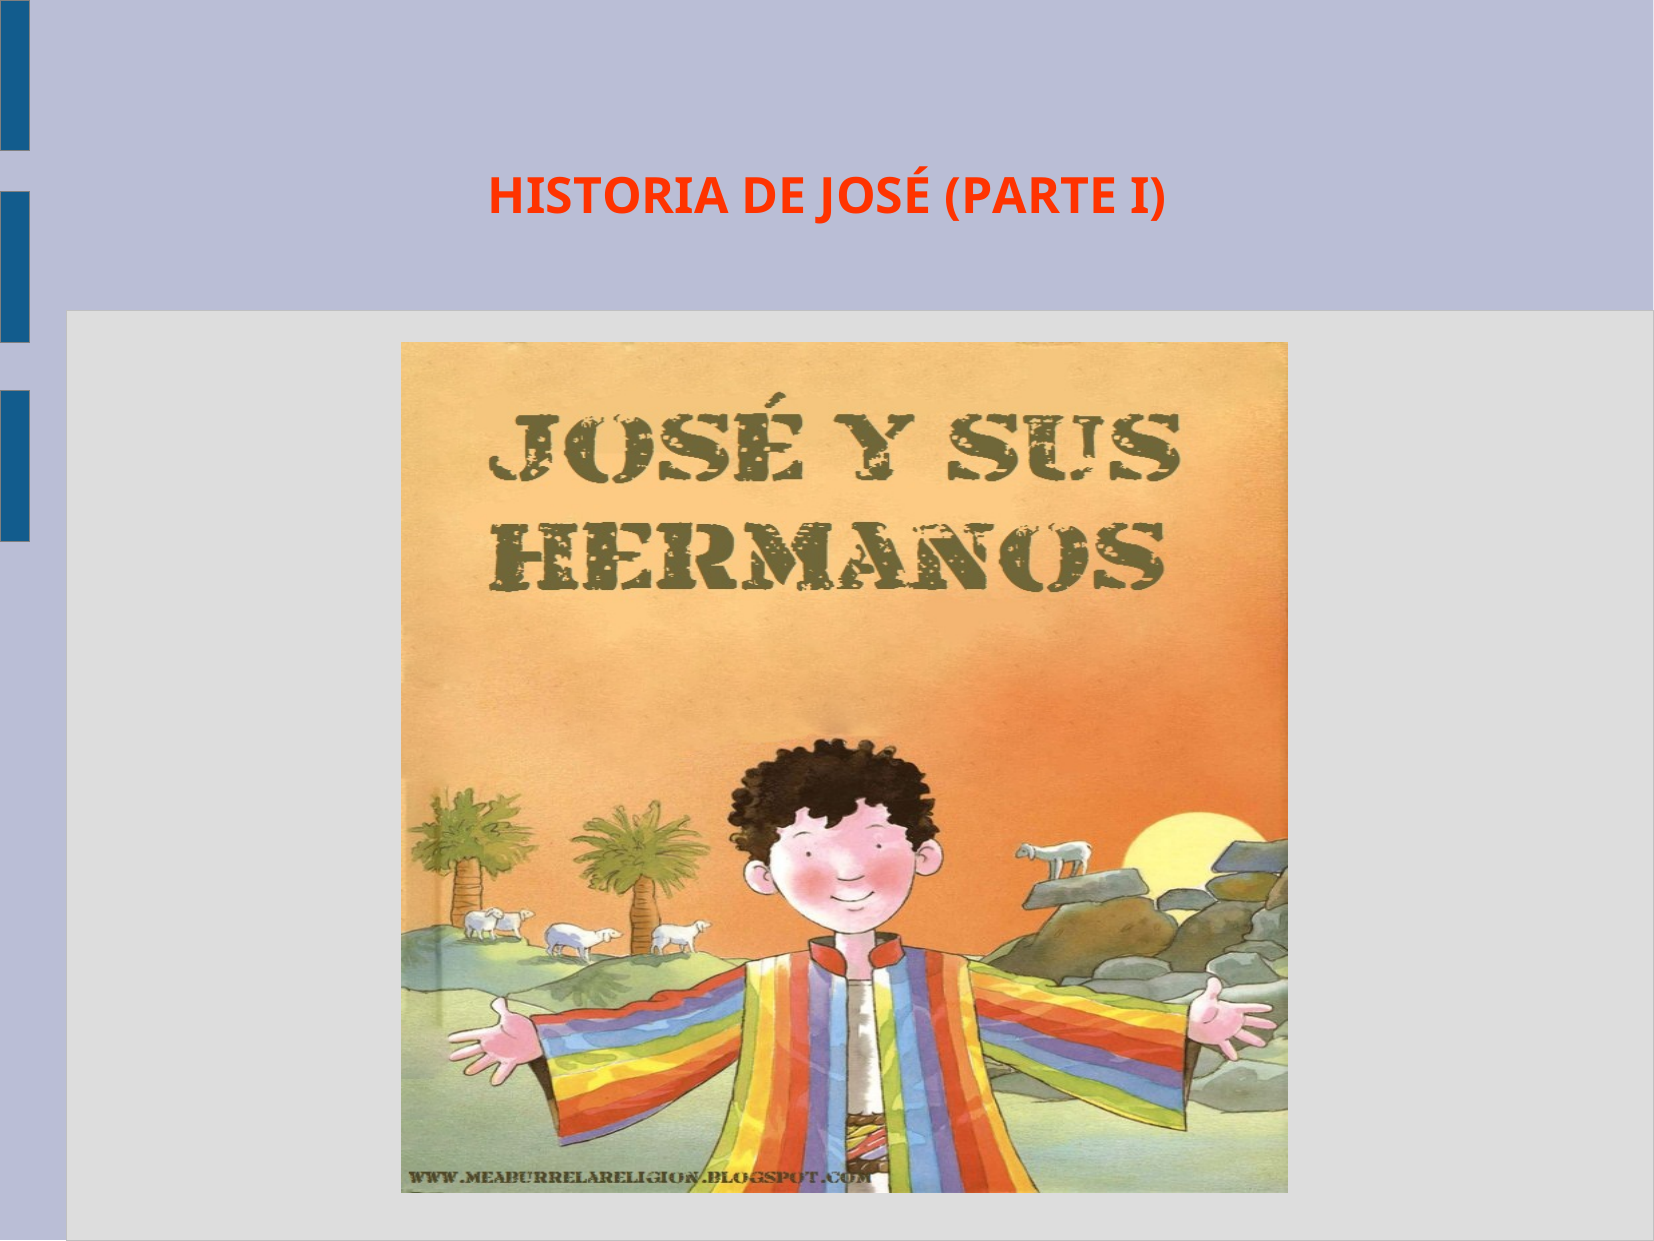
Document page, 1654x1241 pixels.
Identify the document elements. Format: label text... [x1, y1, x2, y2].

picture [401, 342, 1288, 1193]
title HISTORIA DE JOSÉ (PARTE I) [121, 91, 1534, 299]
